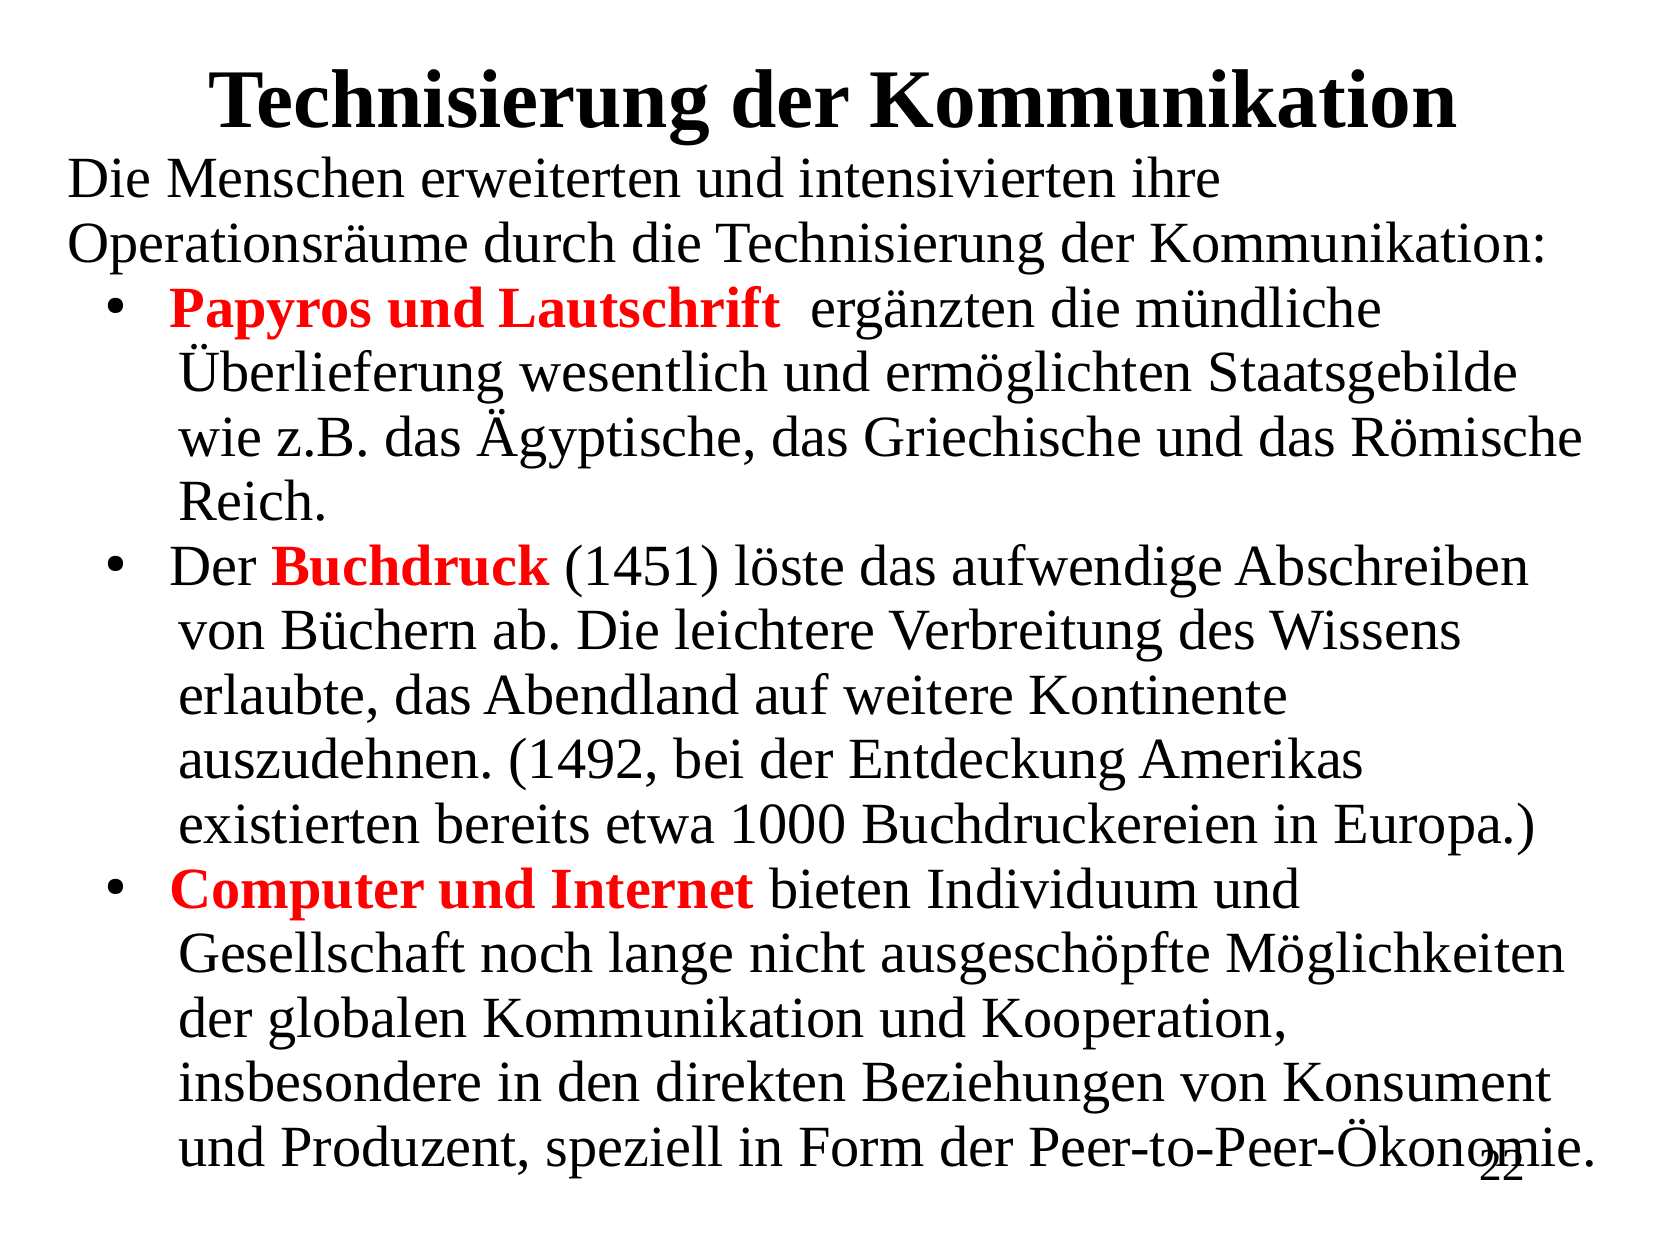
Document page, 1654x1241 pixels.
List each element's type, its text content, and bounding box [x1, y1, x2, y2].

text_box Technisierung der Kommunikation Die Menschen erweiterten und intensivierten ihre Operationsräume durch die Technisierung der Kommunikation: Papyros und Lautschrift ergänzten die mündliche Überlieferung wesentlich und ermöglichten Staatsgebilde wie z.B. das Ägyptische, das Griechische und das Römische Reich. Der Buchdruck (1451) löste das aufwendige Abschreiben von Büchern ab. Die leichtere Verbreitung des Wissens erlaubte, das Abendland auf weitere Kontinente auszudehnen. (1492, bei der Entdeckung Amerikas existierten bereits etwa 1000 Buchdruckereien in Europa.) Computer und Internet bieten Individuum und Gesellschaft noch lange nicht ausgeschöpfte Möglichkeiten der globalen Kommunikation und Kooperation, insbesondere in den direkten Beziehungen von Konsument und Produzent, speziell in Form der Peer-to-Peer-Ökonomie. [52, 46, 1615, 1200]
text_box <Foliennummer> [1326, 1132, 1654, 1203]
